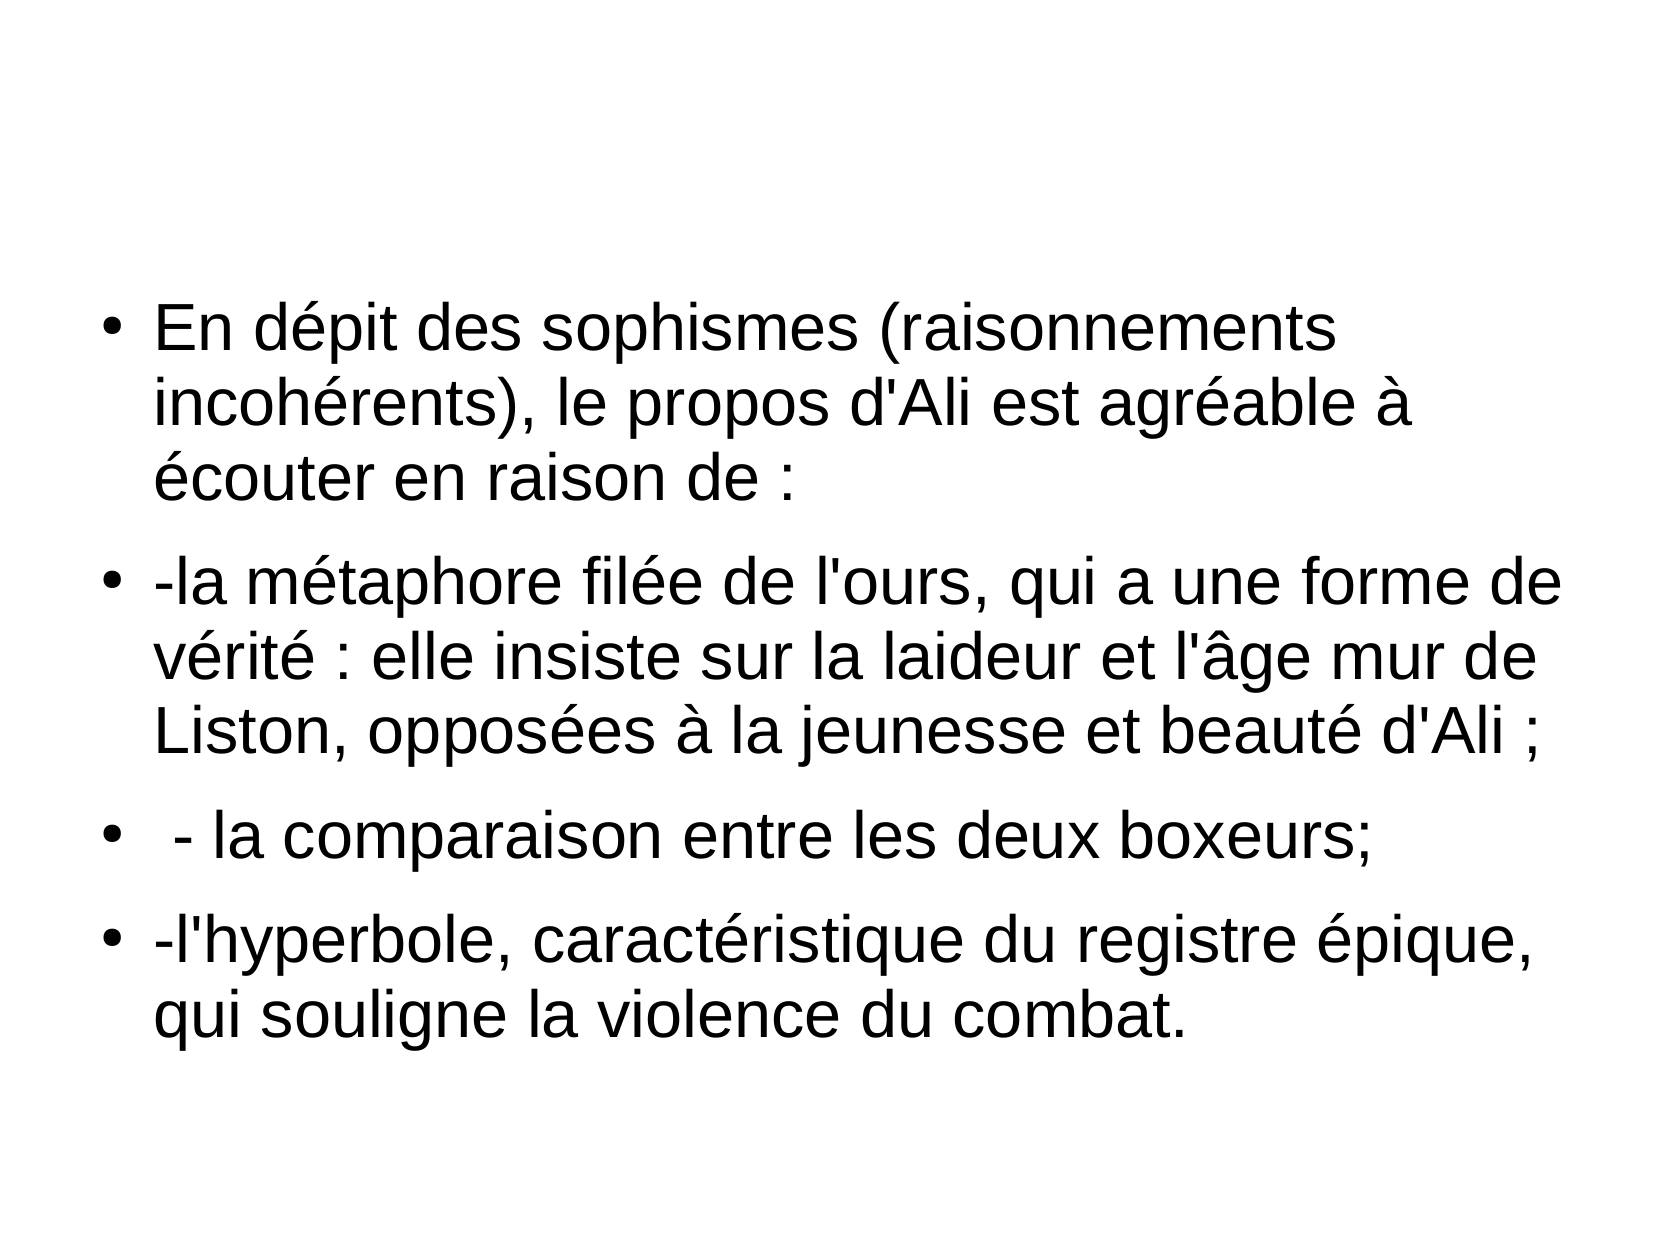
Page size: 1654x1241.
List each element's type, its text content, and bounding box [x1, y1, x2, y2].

list En dépit des sophismes (raisonnements incohérents), le propos d'Ali est agréable à écouter en raison de : -la métaphore filée de l'ours, qui a une forme de vérité : elle insiste sur la laideur et l'âge mur de Liston, opposées à la jeunesse et beauté d'Ali ; - la comparaison entre les deux boxeurs; -l'hyperbole, caractéristique du registre épique, qui souligne la violence du combat. [82, 290, 1571, 1052]
